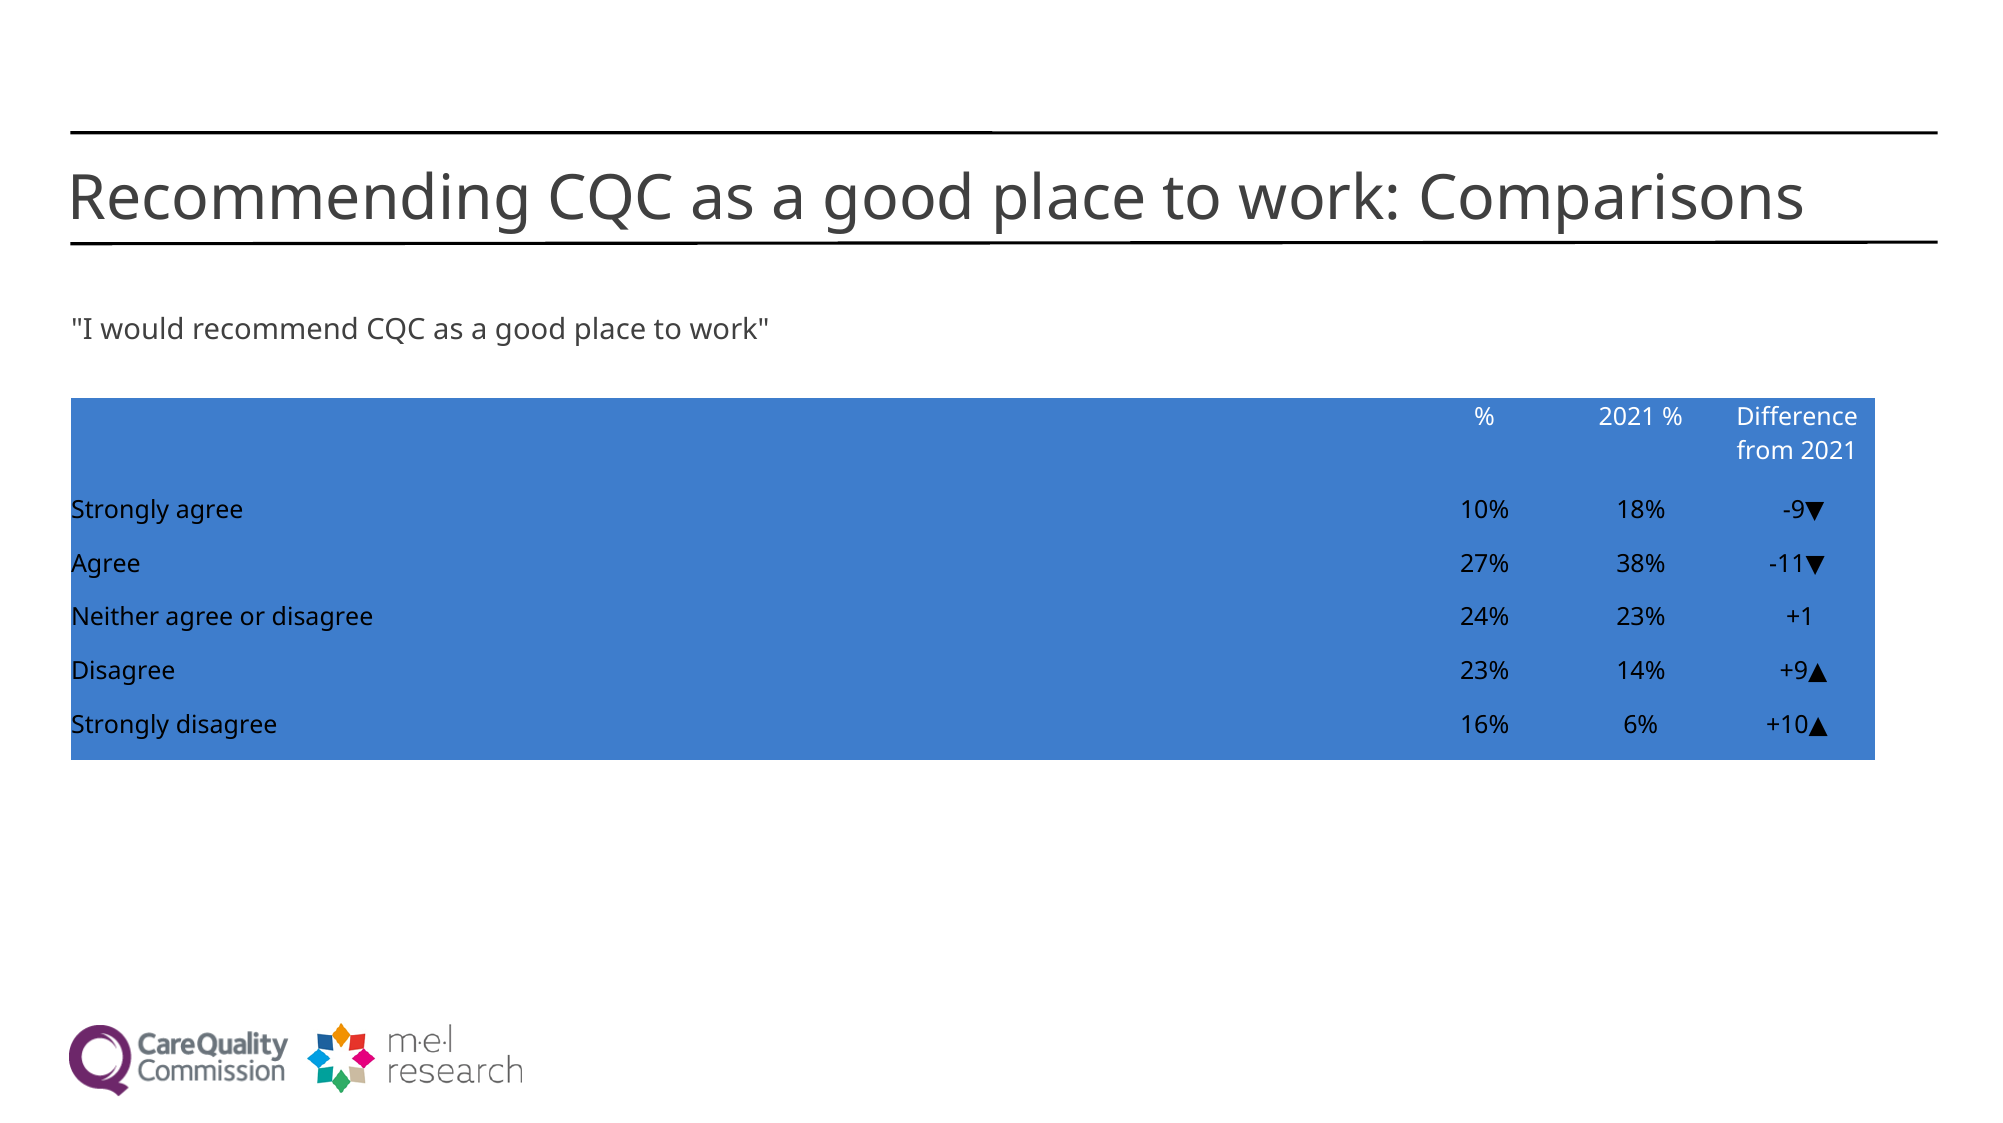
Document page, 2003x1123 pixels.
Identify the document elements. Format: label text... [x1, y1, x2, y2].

table_cell 16% [1406, 707, 1563, 760]
table_cell +9▲ [1719, 653, 1875, 707]
table_cell +1 [1719, 599, 1875, 653]
table_cell 23% [1563, 599, 1719, 653]
text_box "I would recommend CQC as a good place to work" [71, 303, 1426, 346]
table_cell Disagree [71, 653, 1406, 707]
table_cell Strongly disagree [71, 707, 1406, 760]
table_cell 23% [1406, 653, 1563, 707]
picture [67, 1023, 291, 1099]
table_cell +10▲ [1719, 707, 1875, 760]
table_cell 6% [1563, 707, 1719, 760]
table_cell Strongly agree [71, 492, 1406, 545]
table_cell 18% [1563, 492, 1719, 545]
table_header 2021 % [1563, 398, 1719, 492]
table_header % [1406, 398, 1563, 492]
table_cell Agree [71, 545, 1406, 599]
table_cell 38% [1563, 545, 1719, 599]
table_cell -9▼ [1719, 492, 1875, 545]
table_header Difference from 2021 [1719, 398, 1875, 492]
table_cell 24% [1406, 599, 1563, 653]
table_cell Neither agree or disagree [71, 599, 1406, 653]
table_cell 14% [1563, 653, 1719, 707]
picture [307, 1023, 522, 1093]
table_cell 27% [1406, 545, 1563, 599]
title Recommending CQC as a good place to work: Comparisons [67, 143, 1935, 232]
table_cell -11▼ [1719, 545, 1875, 599]
table_header [71, 398, 1406, 492]
table_cell 10% [1406, 492, 1563, 545]
